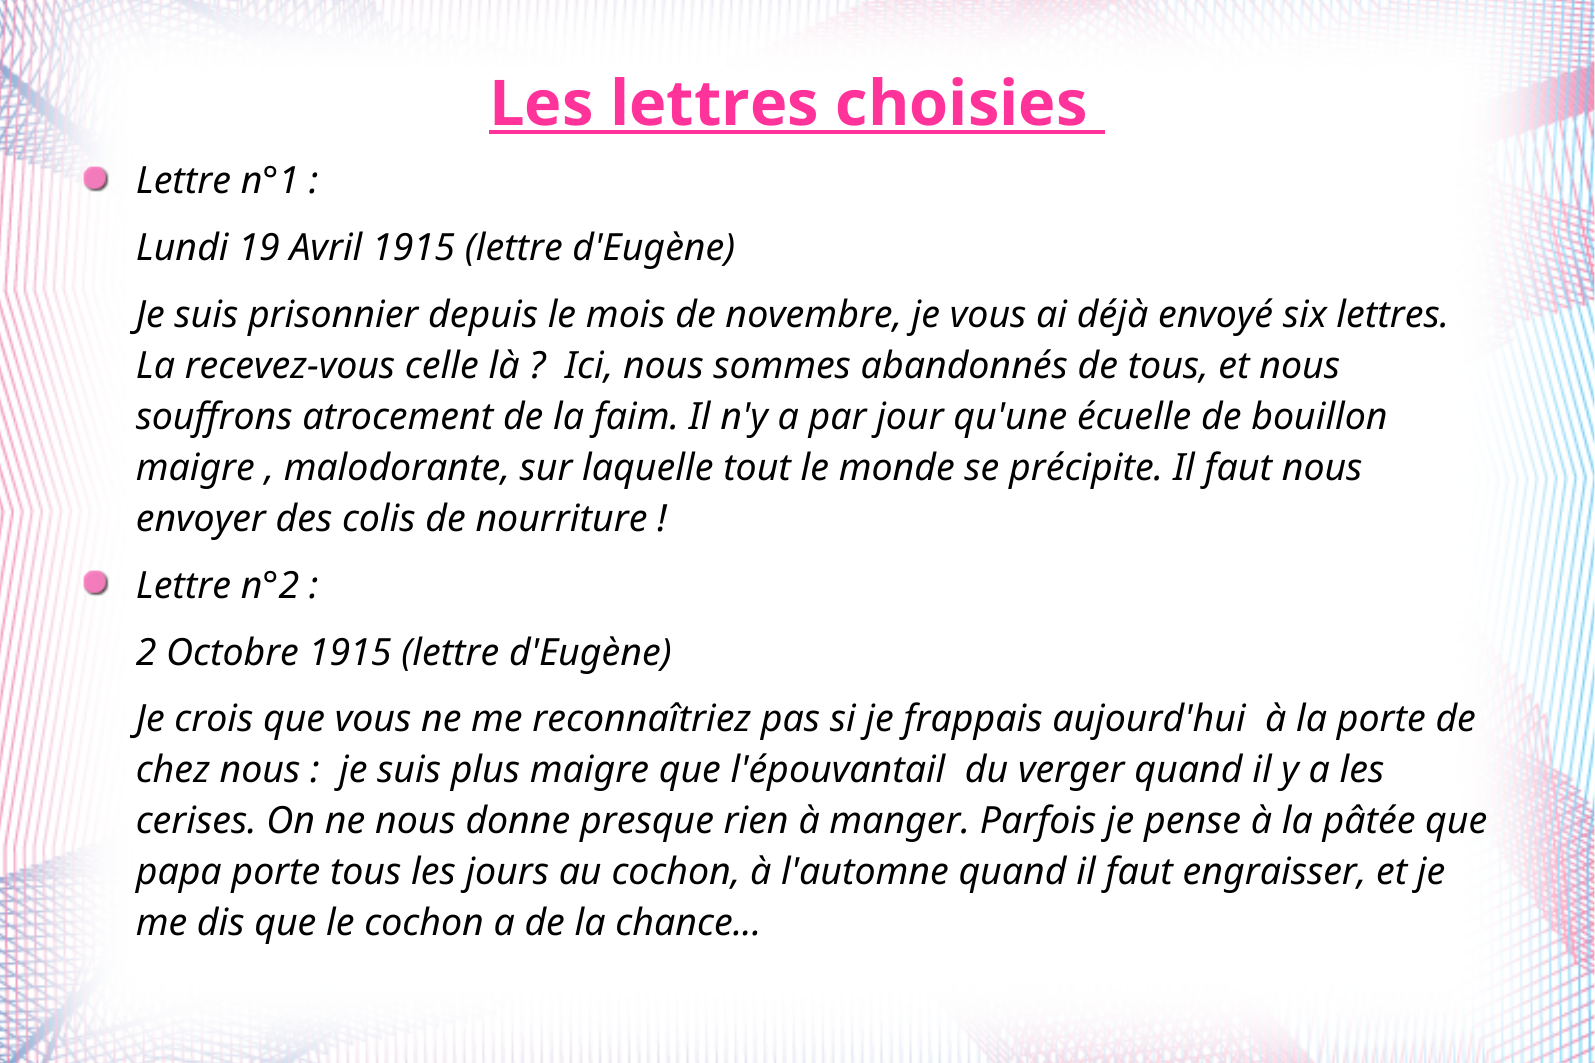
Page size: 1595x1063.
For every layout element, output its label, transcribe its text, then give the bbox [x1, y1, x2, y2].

picture [0, 0, 1595, 1063]
title Les lettres choisies [79, 11, 1515, 190]
list Lettre n°1 : Lundi 19 Avril 1915 (lettre d'Eugène) Je suis prisonnier depuis le mois de novembre, je vous ai déjà envoyé six lettres. La recevez-vous celle là ? Ici, nous sommes abandonnés de tous, et nous souffrons atrocement de la faim. Il n'y a par jour qu'une écuelle de bouillon maigre , malodorante, sur laquelle tout le monde se précipite. Il faut nous envoyer des colis de nourriture ! Lettre n°2 : 2 Octobre 1915 (lettre d'Eugène) Je crois que vous ne me reconnaîtriez pas si je frappais aujourd'hui à la porte de chez nous : je suis plus maigre que l'épouvantail du verger quand il y a les cerises. On ne nous donne presque rien à manger. Parfois je pense à la pâtée que papa porte tous les jours au cochon, à l'automne quand il faut engraisser, et je me dis que le cochon a de la chance... [65, 153, 1501, 1063]
